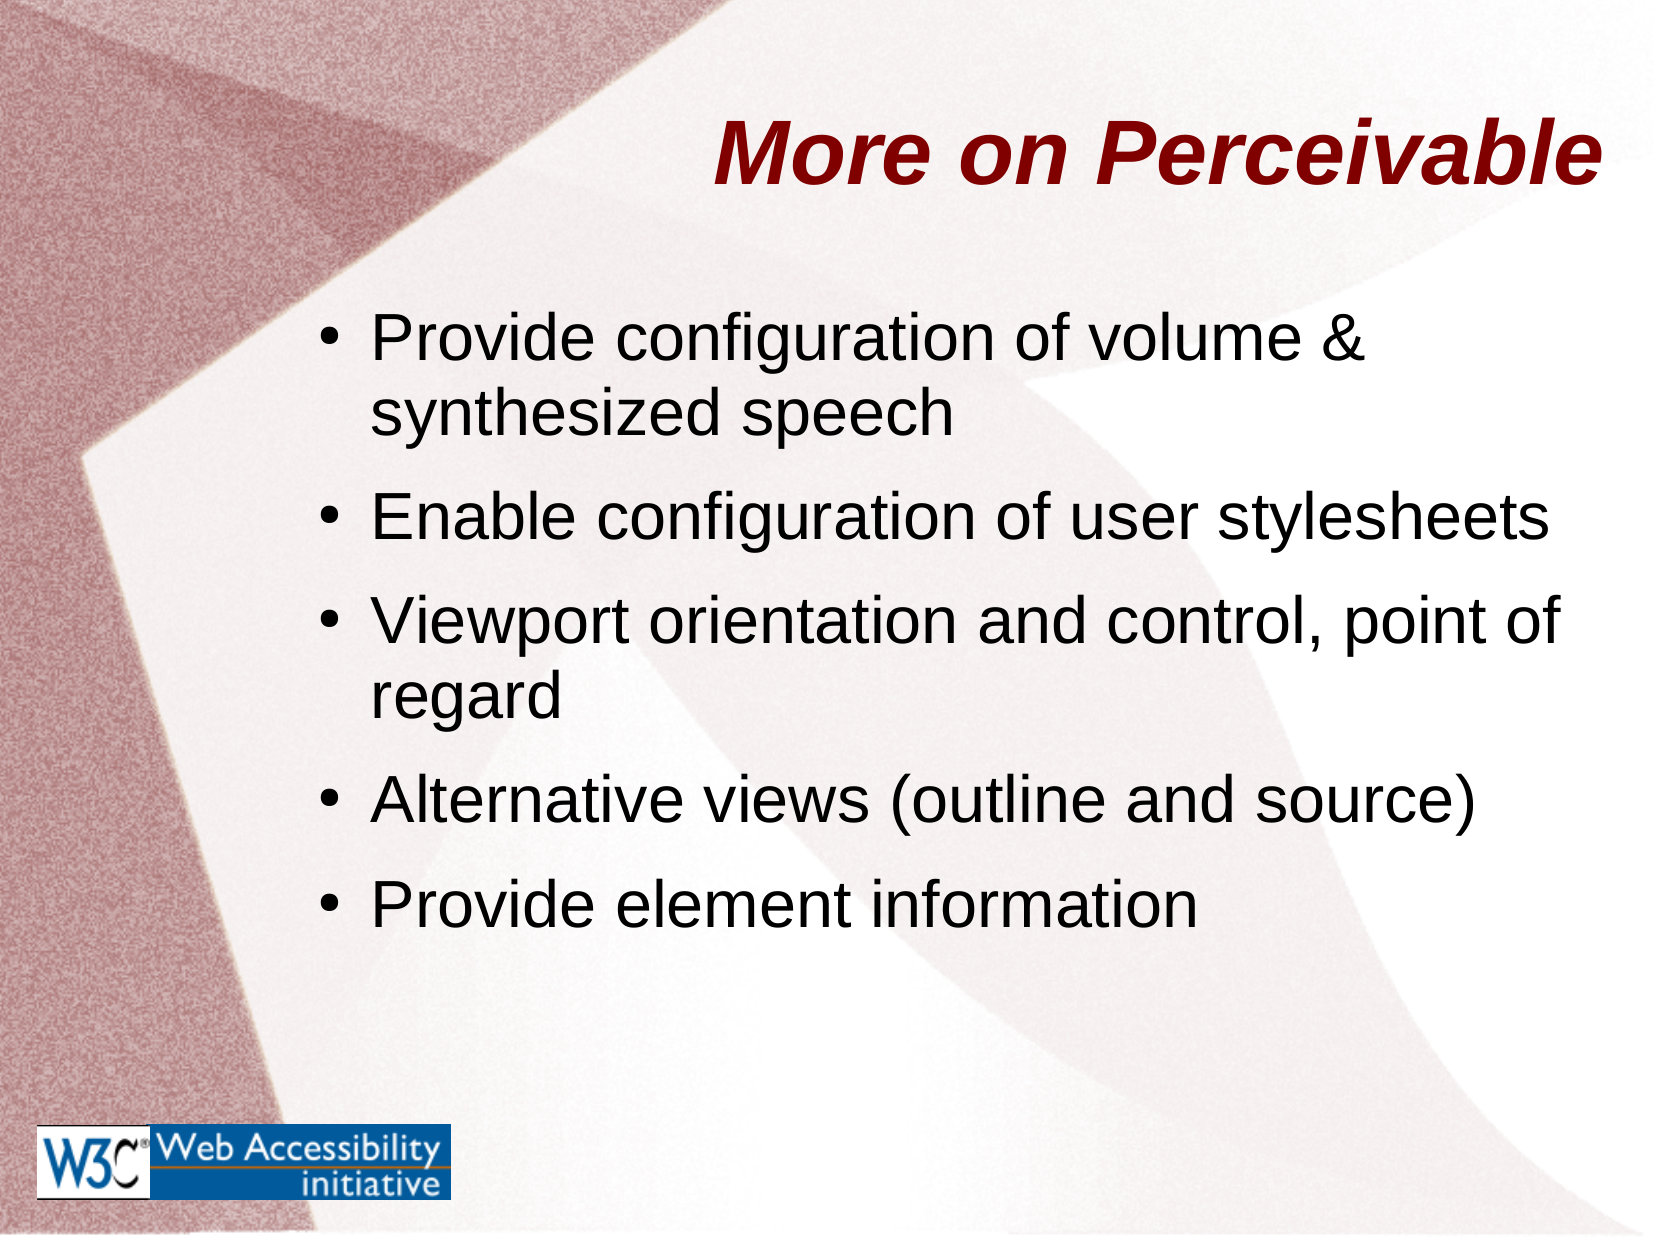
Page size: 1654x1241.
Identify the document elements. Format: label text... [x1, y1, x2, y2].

title More on Perceivable [596, 49, 1607, 257]
list Provide configuration of volume & synthesized speech Enable configuration of user stylesheets Viewport orientation and control, point of regard Alternative views (outline and source) Provide element information [300, 300, 1576, 942]
picture [0, 0, 1654, 1241]
